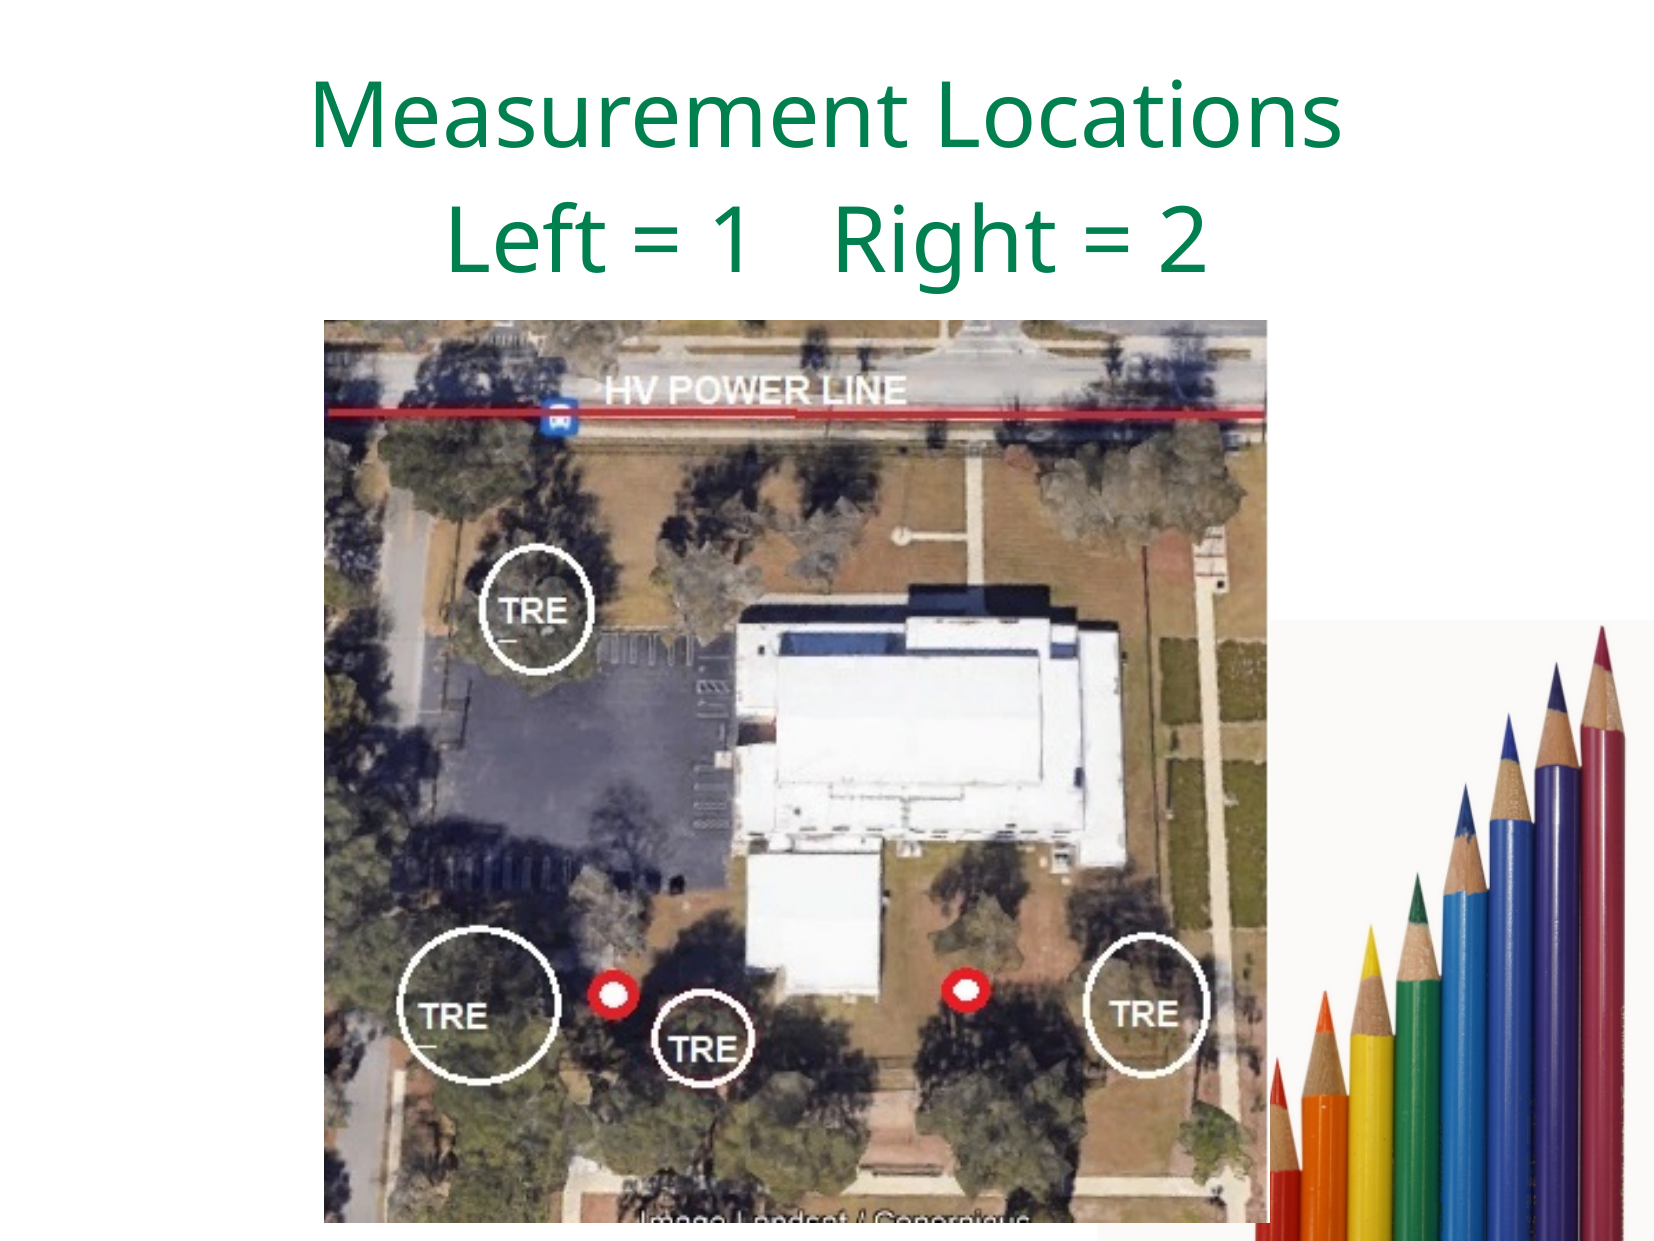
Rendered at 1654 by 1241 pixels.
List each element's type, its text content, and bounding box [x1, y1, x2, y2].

title Measurement Locations Left = 1 Right = 2 [147, 59, 1506, 290]
picture [0, 0, 1654, 1241]
